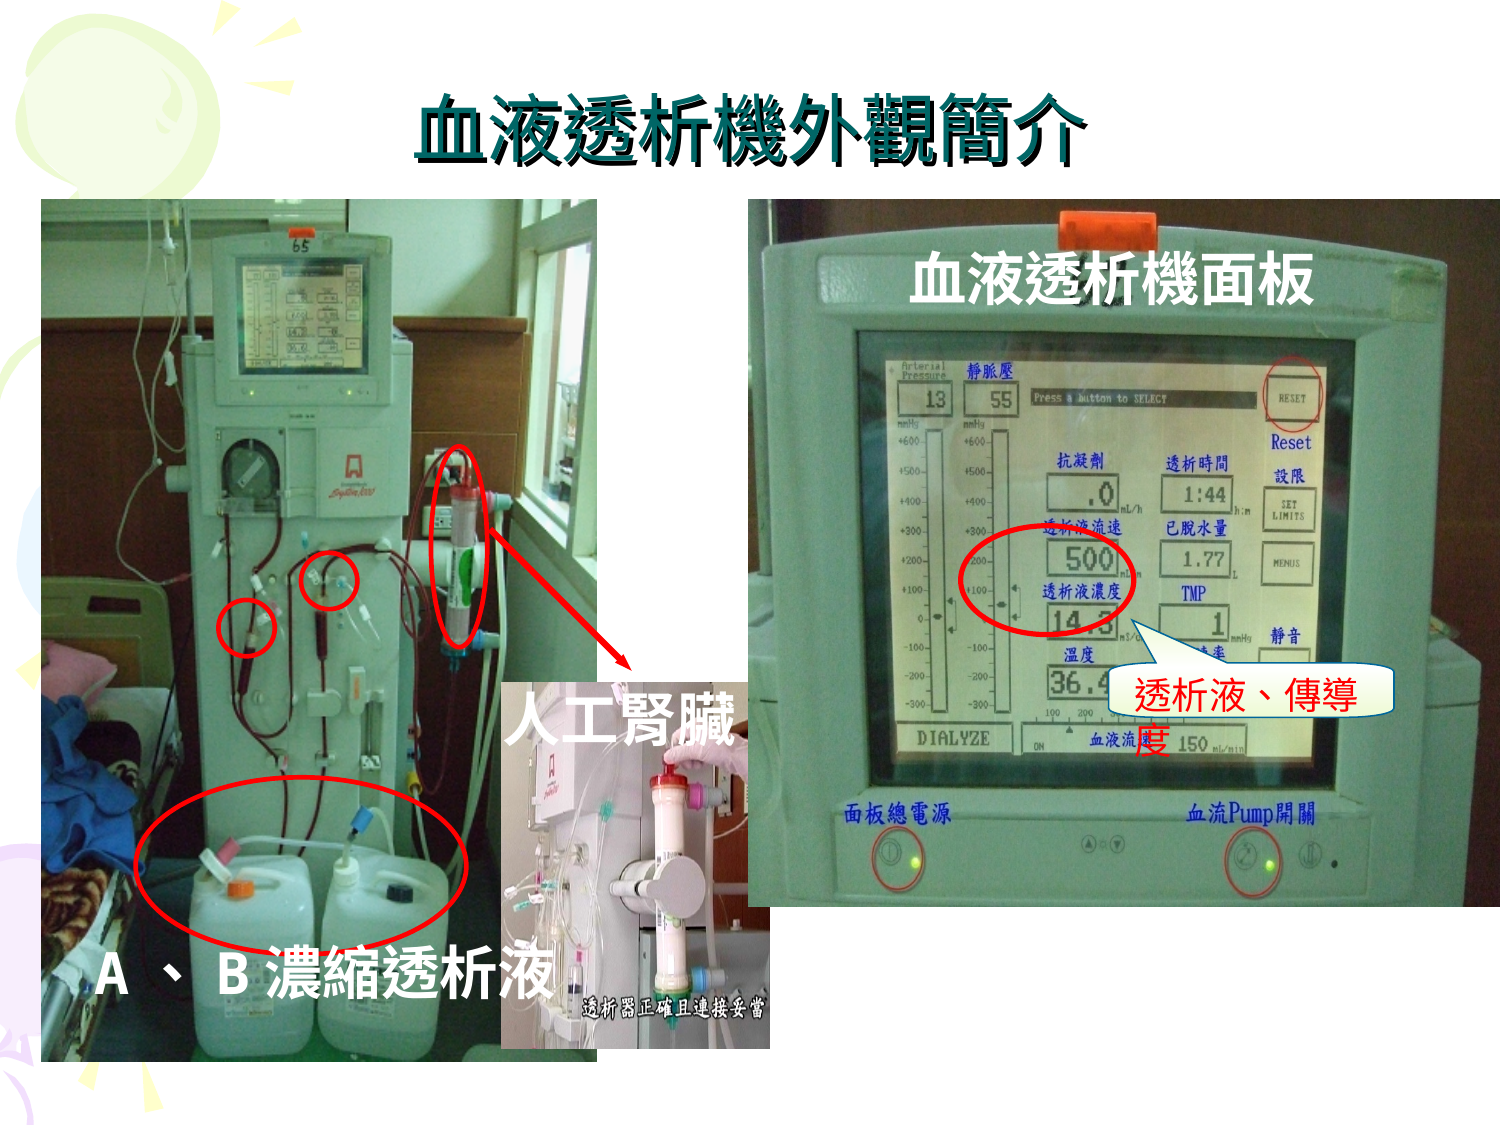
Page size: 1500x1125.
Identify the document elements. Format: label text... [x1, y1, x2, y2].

chart [434, 449, 484, 644]
chart [139, 780, 463, 929]
chart [41, 199, 597, 1062]
text_box 血液透析機面板 [893, 234, 1331, 319]
text_box A、B濃縮透析液 [80, 929, 571, 1014]
text_box 透析液、傳導度 [1108, 620, 1394, 718]
picture [501, 199, 1500, 1049]
title 血液透析機外觀簡介 [72, 0, 1426, 181]
text_box 人工腎臟 [487, 676, 748, 761]
